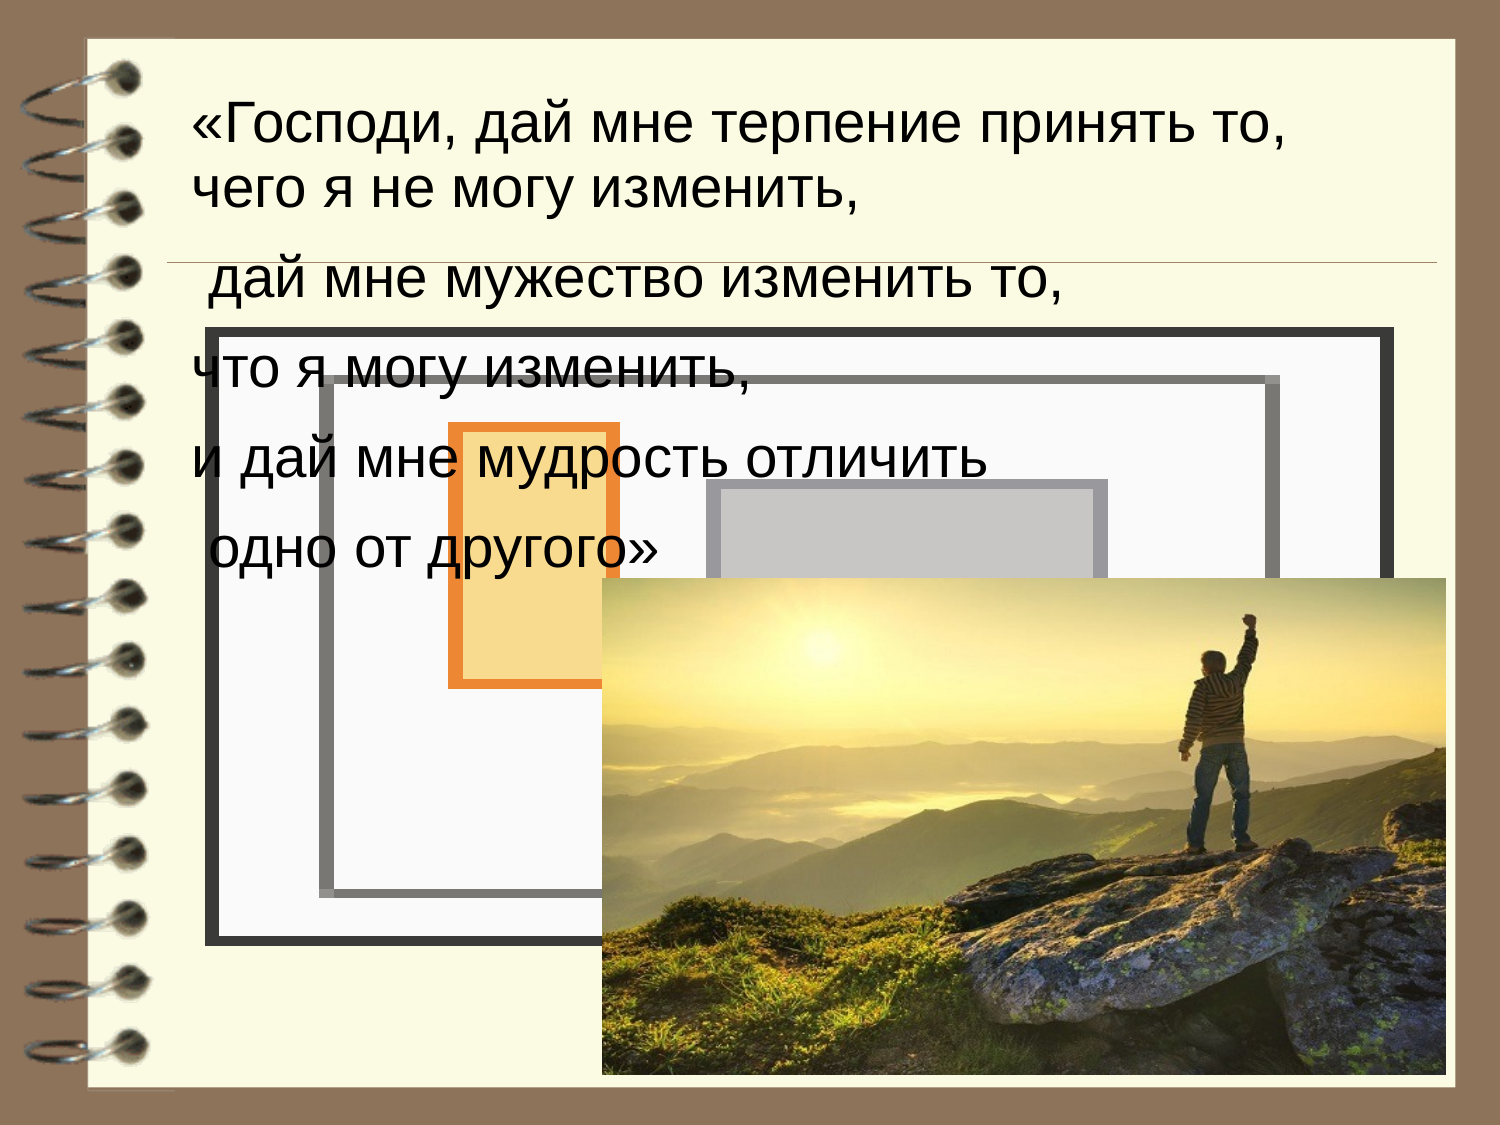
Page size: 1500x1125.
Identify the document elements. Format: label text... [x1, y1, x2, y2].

picture [0, 0, 175, 1125]
chart [162, 299, 602, 975]
chart [1371, 299, 1438, 578]
text_box «Господи, дай мне терпение принять то, чего я не могу изменить, дай мне мужество изменить то, что я могу изменить, и дай мне мудрость отличить одно от другого» [177, 82, 1371, 634]
picture [602, 578, 1446, 1075]
